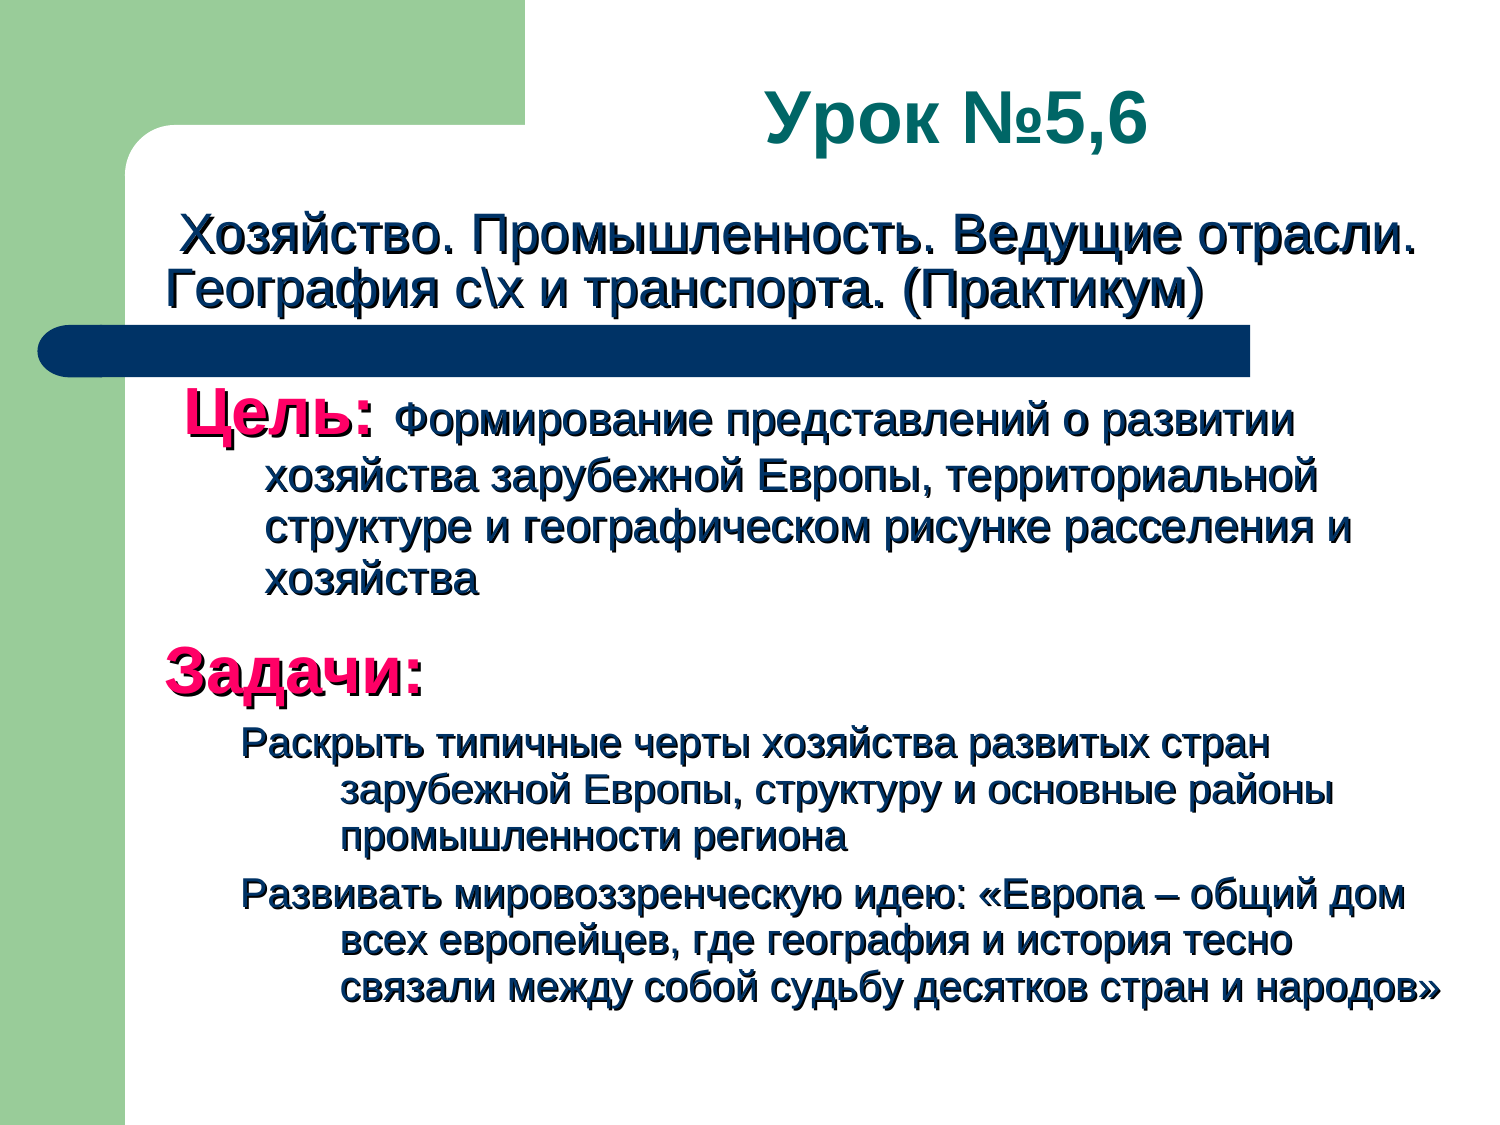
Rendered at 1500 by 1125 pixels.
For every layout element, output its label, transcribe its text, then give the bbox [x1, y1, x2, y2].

list Задачи: Раскрыть типичные черты хозяйства развитых стран зарубежной Европы, структуру и основные районы промышленности региона Развивать мировоззренческую идею: «Европа – общий дом всех европейцев, где география и история тесно связали между собой судьбу десятков стран и народов» [149, 624, 1463, 1088]
title Урок №5,6 Хозяйство. Промышленность. Ведущие отрасли. География с\х и транспорта. (Практикум) [149, 0, 1463, 325]
text_box Цель: Формирование представлений о развитии хозяйства зарубежной Европы, территориальной структуре и географическом рисунке расселения и хозяйства [150, 366, 1438, 691]
